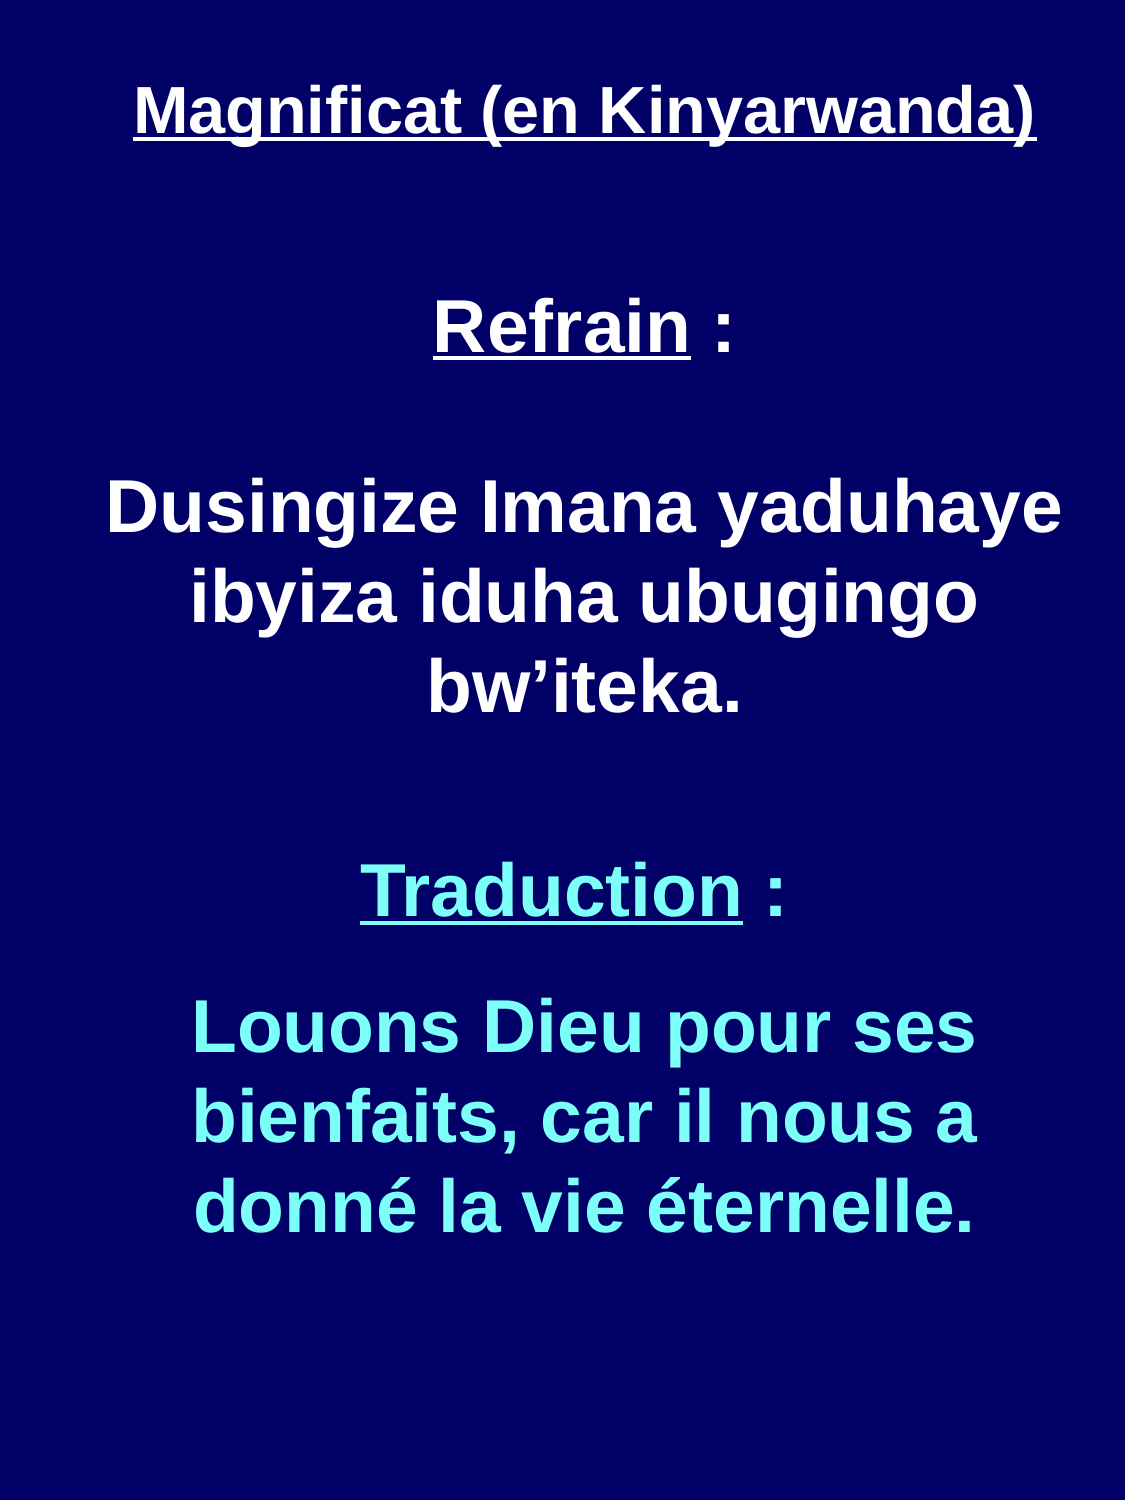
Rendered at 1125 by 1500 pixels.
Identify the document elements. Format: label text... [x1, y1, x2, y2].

text_box Magnificat (en Kinyarwanda) Refrain : Dusingize Imana yaduhaye ibyiza iduha ubugingo bw’iteka. Traduction : Louons Dieu pour ses bienfaits, car il nous a donné la vie éternelle. [59, 59, 1111, 1303]
